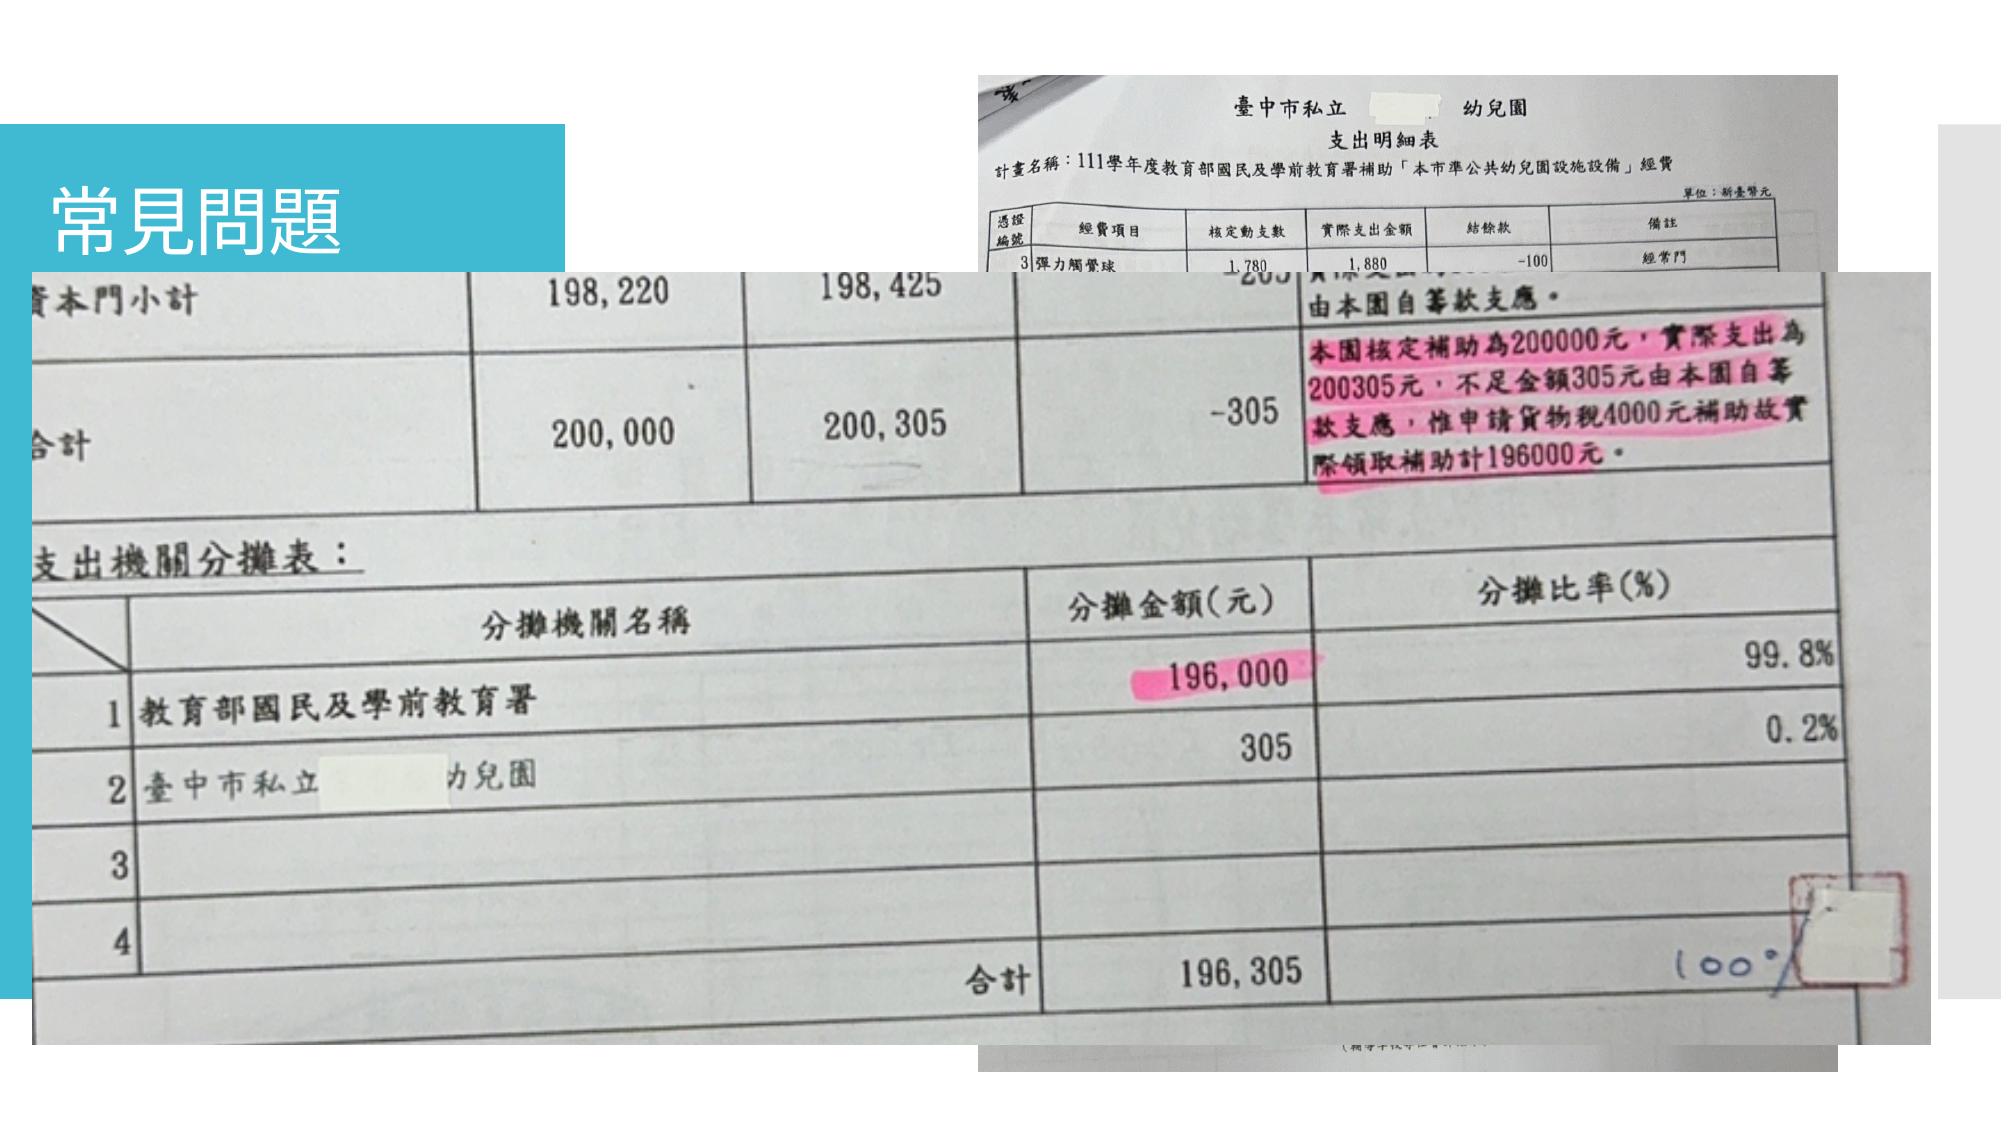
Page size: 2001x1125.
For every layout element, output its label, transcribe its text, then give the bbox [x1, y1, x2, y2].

text_box 常見問題 [32, 167, 533, 272]
picture [32, 75, 1940, 1072]
